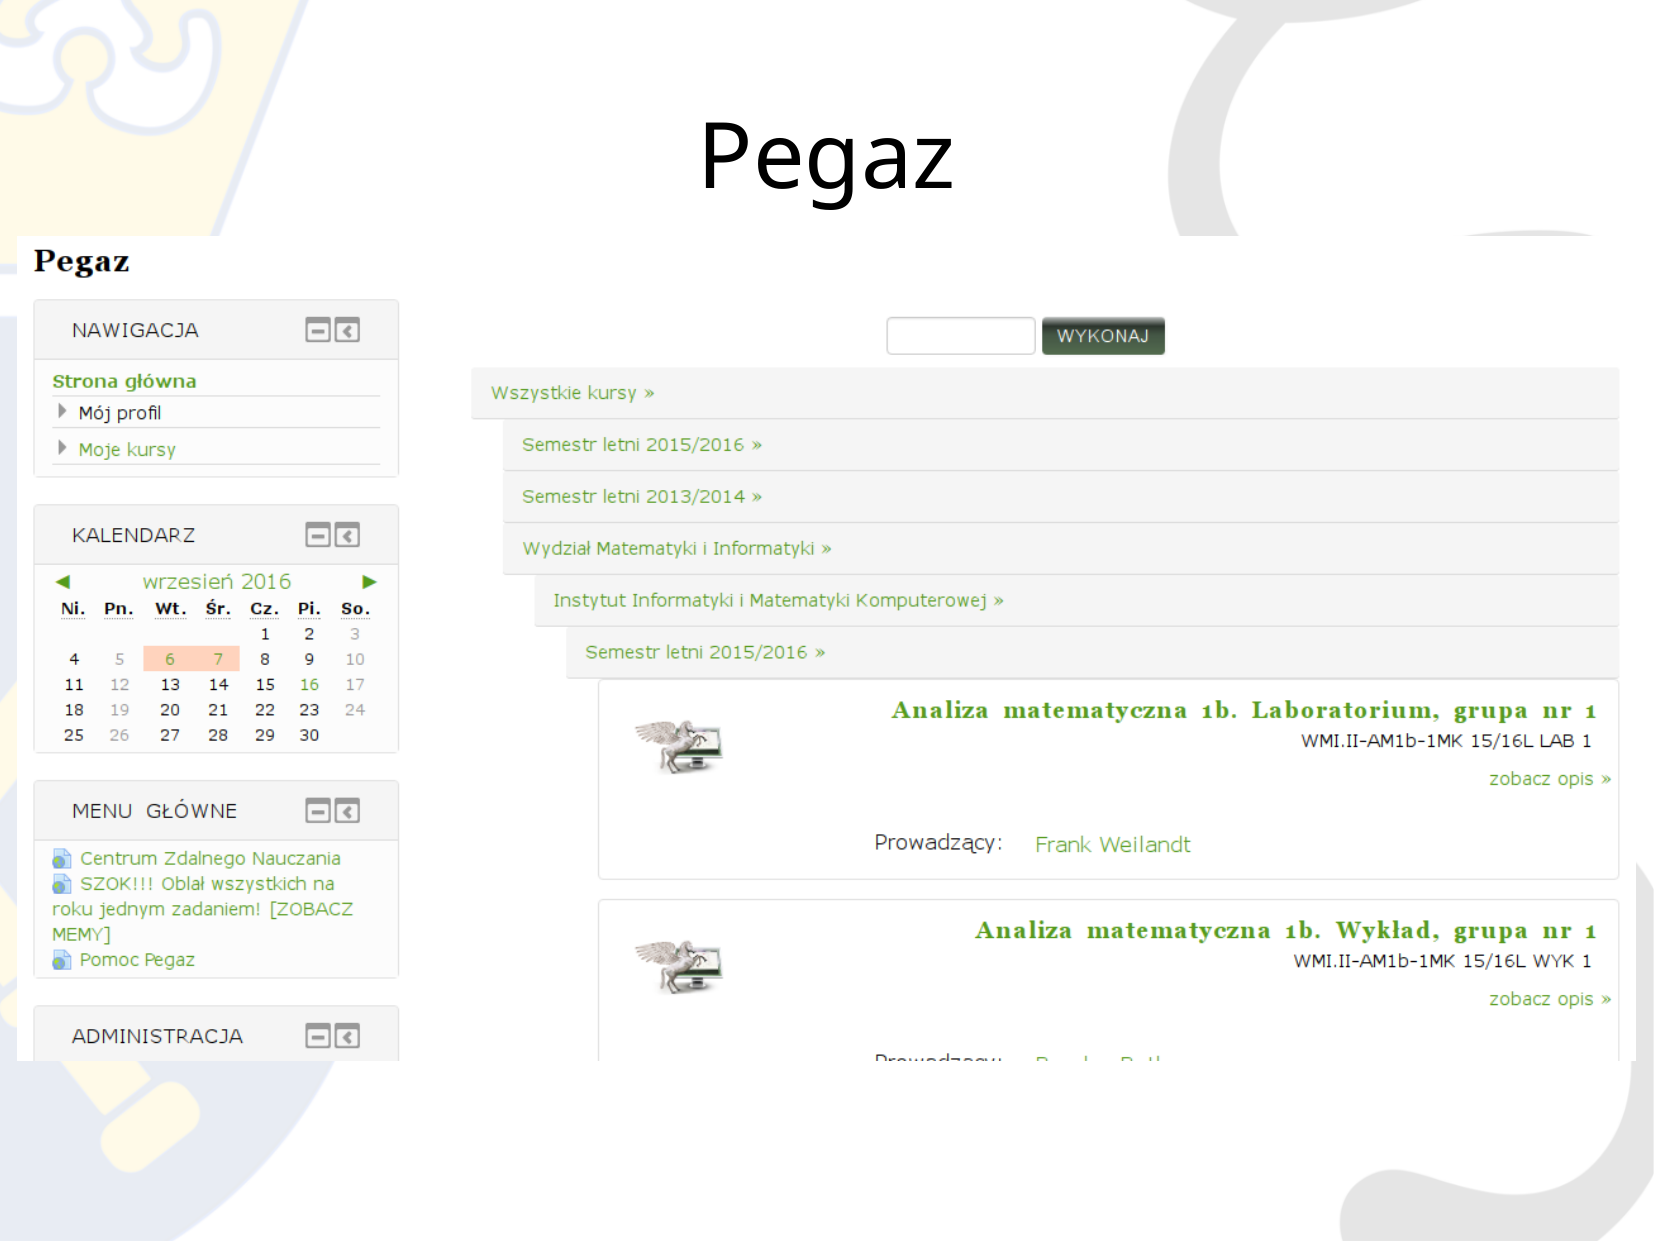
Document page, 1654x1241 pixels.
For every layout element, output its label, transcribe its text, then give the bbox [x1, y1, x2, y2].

picture [0, 0, 1654, 1241]
title Pegaz [82, 49, 1571, 236]
